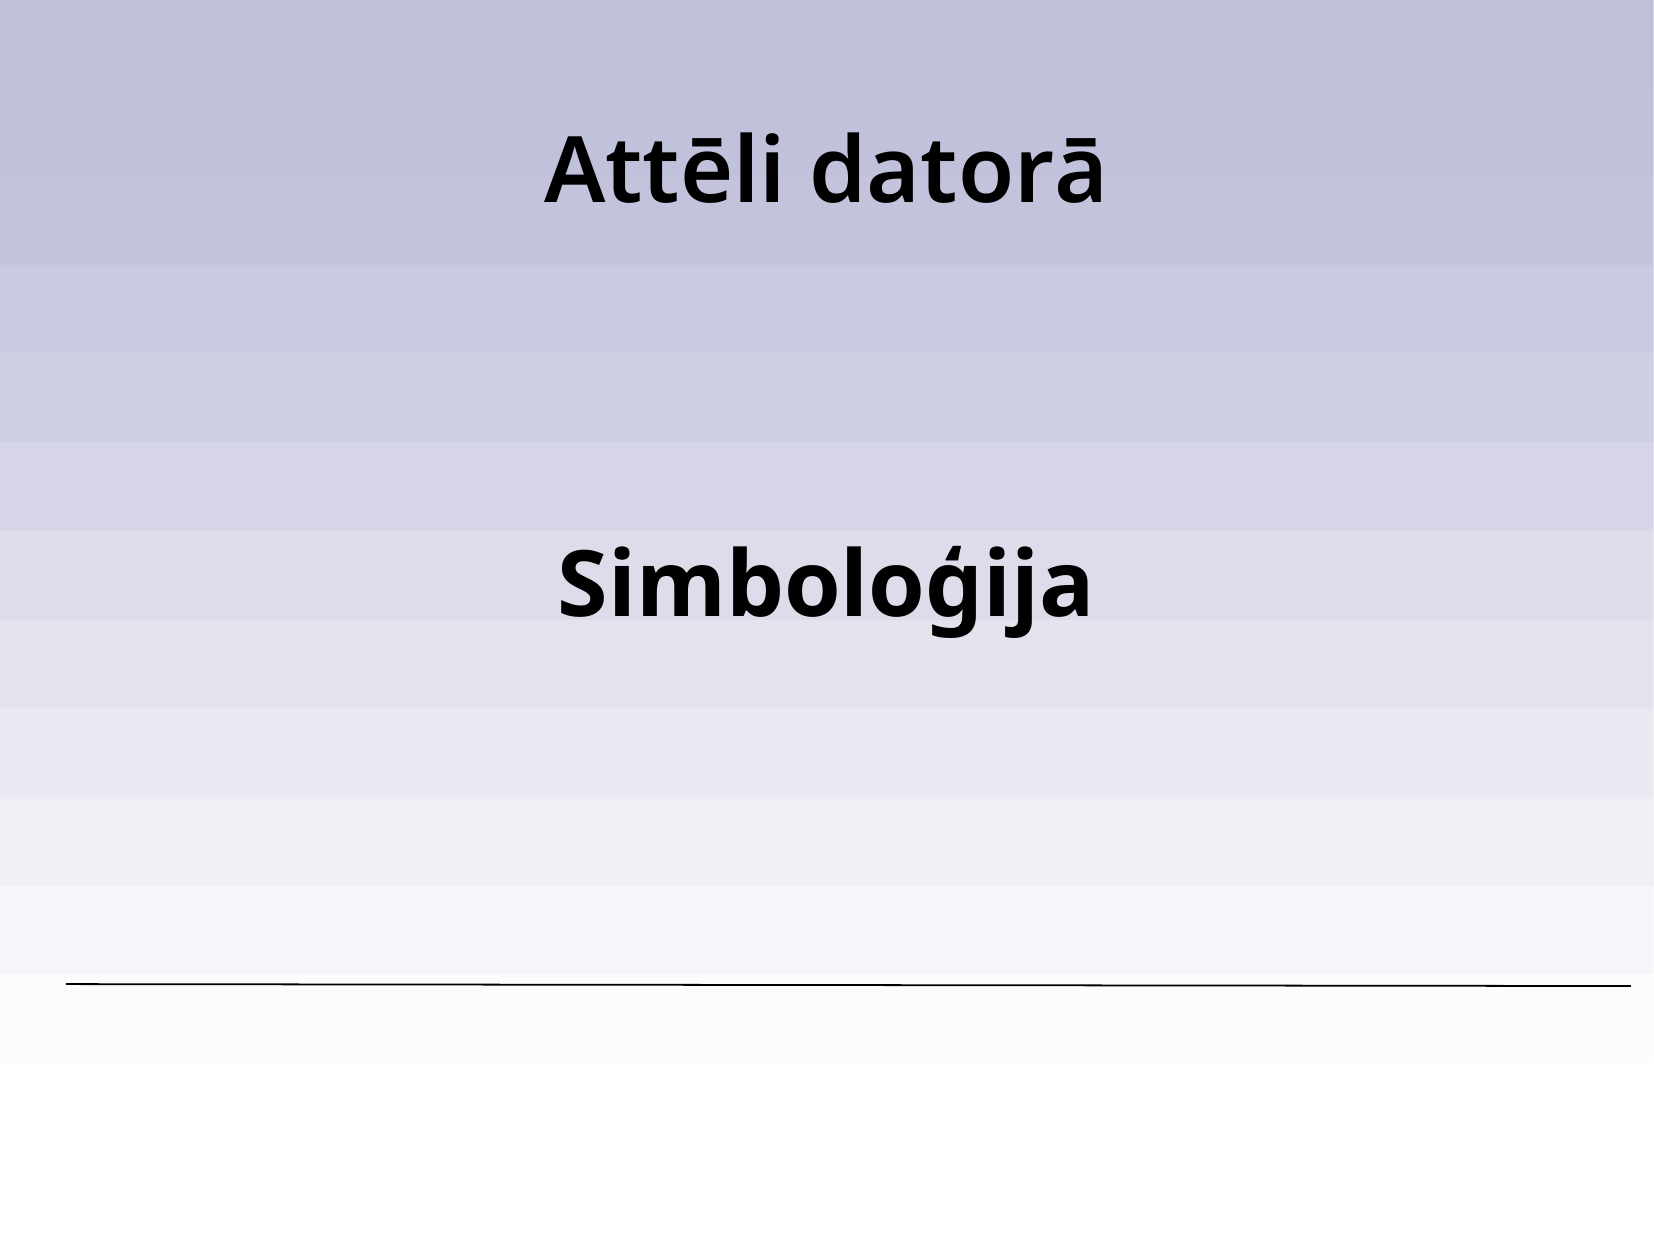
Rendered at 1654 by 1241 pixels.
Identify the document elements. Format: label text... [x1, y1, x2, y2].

picture [0, 0, 1654, 1241]
title Simboloģija [177, 314, 1477, 849]
